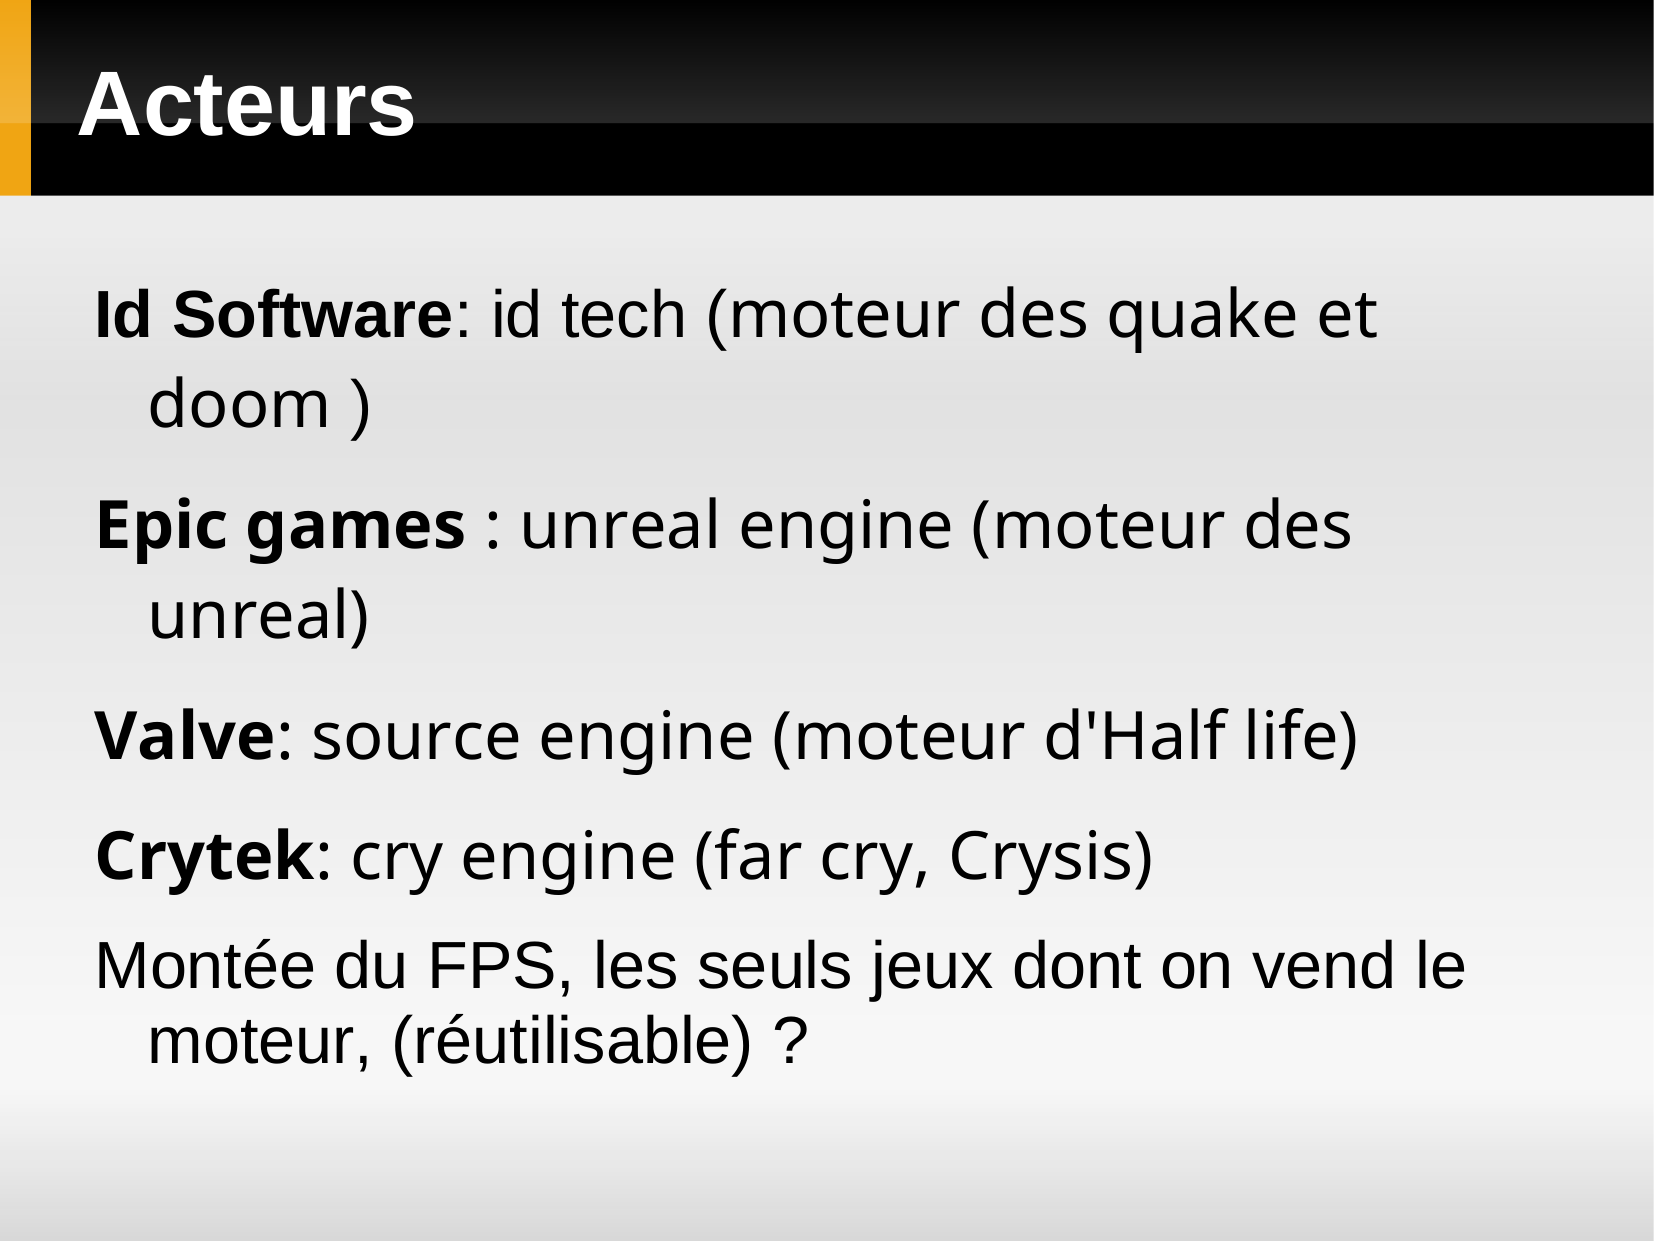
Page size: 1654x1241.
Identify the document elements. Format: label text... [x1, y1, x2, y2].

title Acteurs [76, 7, 1565, 200]
list Id Software: id tech (moteur des quake et doom ) Epic games : unreal engine (moteur des unreal) Valve: source engine (moteur d'Half life) Crytek: cry engine (far cry, Crysis) Montée du FPS, les seuls jeux dont on vend le moteur, (réutilisable) ? [76, 265, 1565, 1149]
picture [0, 0, 1654, 1241]
